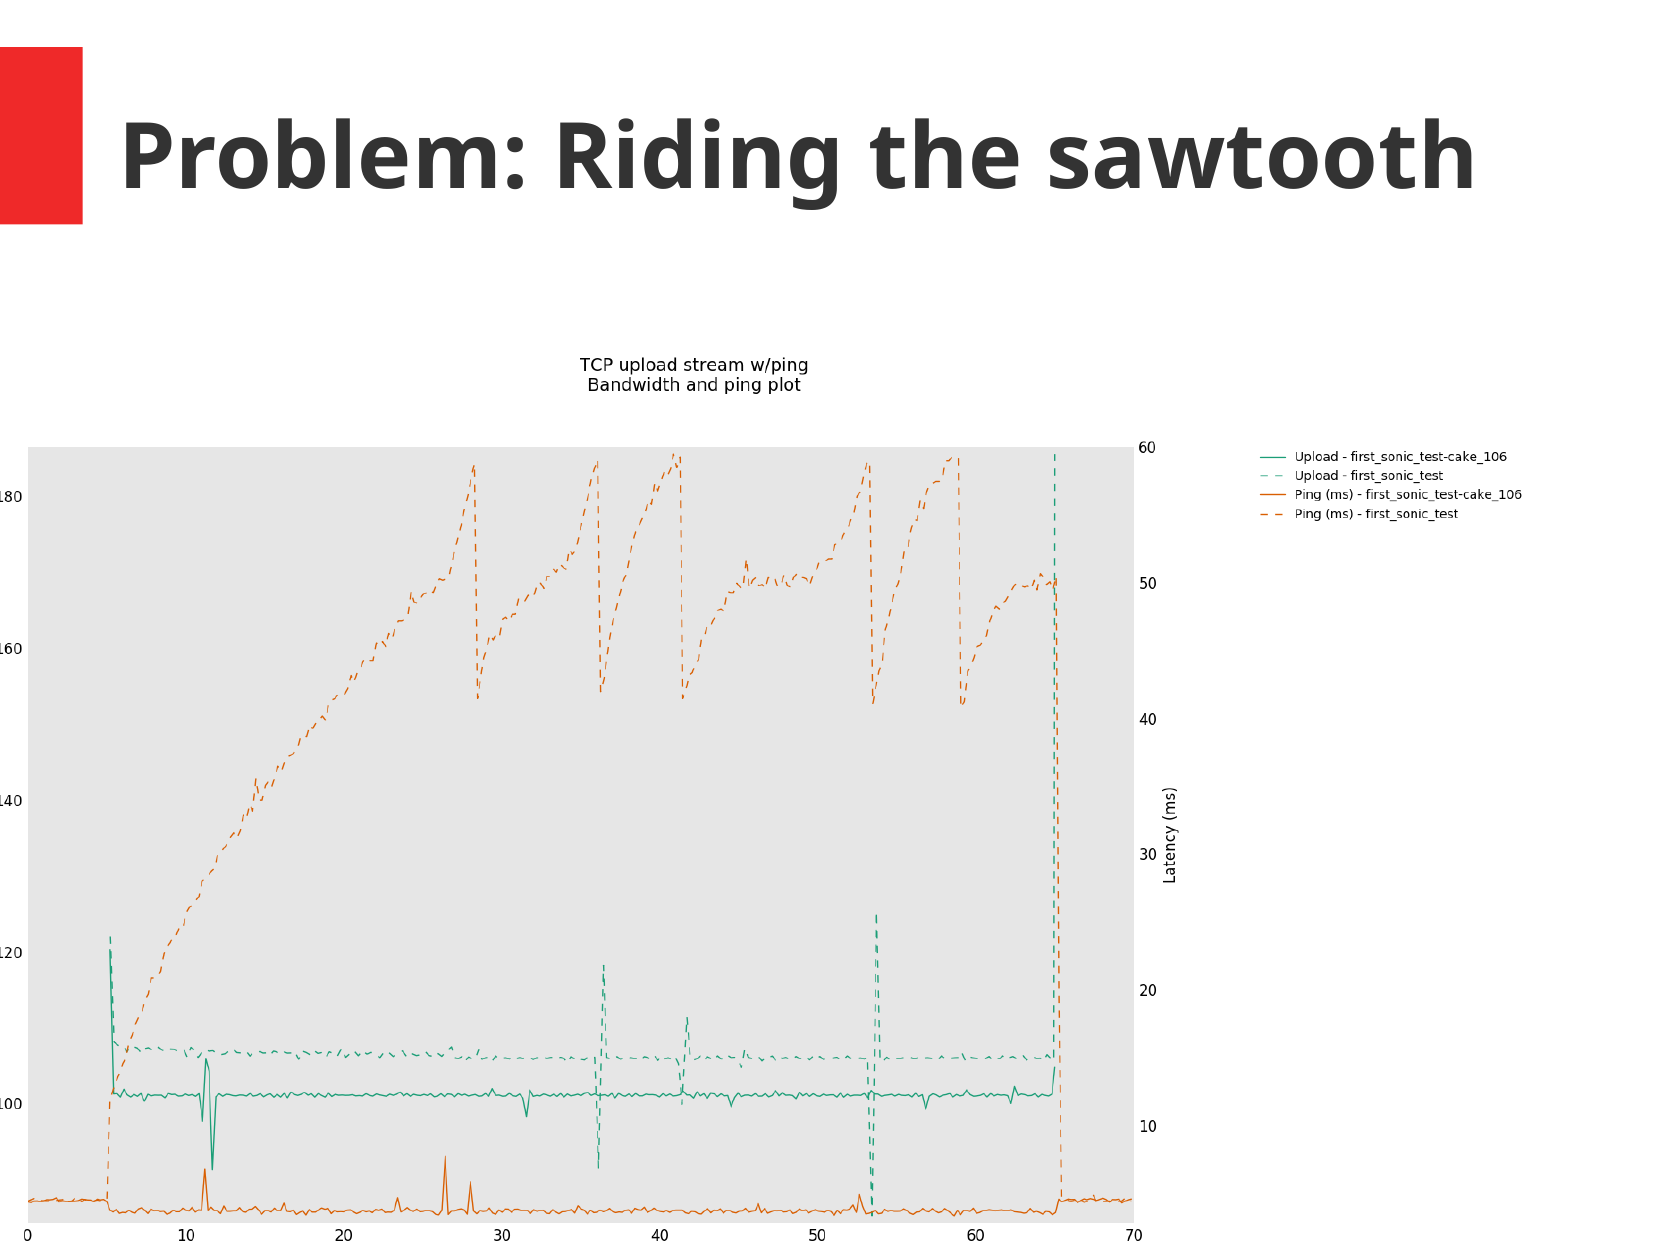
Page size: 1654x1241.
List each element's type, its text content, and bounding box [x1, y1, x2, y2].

title Problem: Riding the sawtooth [118, 49, 1571, 257]
picture [0, 349, 1583, 1241]
